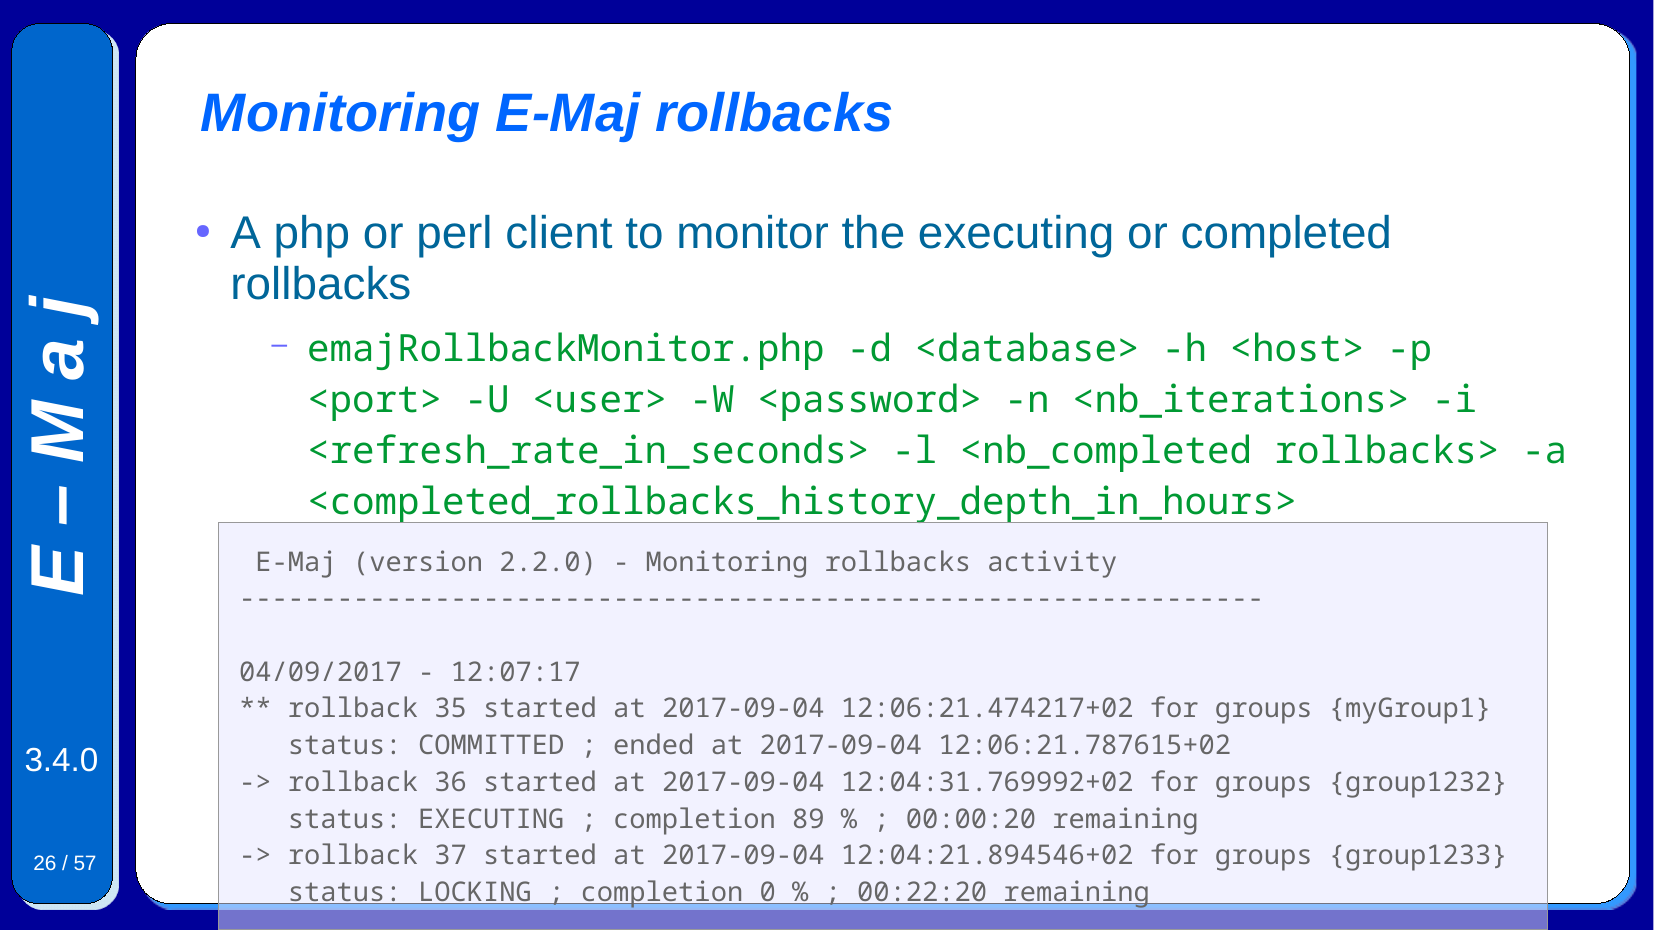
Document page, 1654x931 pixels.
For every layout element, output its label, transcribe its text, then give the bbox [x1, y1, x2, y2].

title Monitoring E-Maj rollbacks [200, 34, 1575, 191]
text_box E-Maj (version 2.2.0) - Monitoring rollbacks activity --------------------------------------------------------------- 04/09/2017 - 12:07:17 ** rollback 35 started at 2017-09-04 12:06:21.474217+02 for groups {myGroup1} status: COMMITTED ; ended at 2017-09-04 12:06:21.787615+02 -> rollback 36 started at 2017-09-04 12:04:31.769992+02 for groups {group1232} status: EXECUTING ; completion 89 % ; 00:00:20 remaining -> rollback 37 started at 2017-09-04 12:04:21.894546+02 for groups {group1233} status: LOCKING ; completion 0 % ; 00:22:20 remaining [218, 522, 1548, 878]
list A php or perl client to monitor the executing or completed rollbacks emajRollbackMonitor.php -d <database> -h <host> -p <port> -U <user> -W <password> -n <nb_iterations> -i <refresh_rate_in_seconds> -l <nb_completed rollbacks> -a <completed_rollbacks_history_depth_in_hours> [177, 206, 1587, 502]
